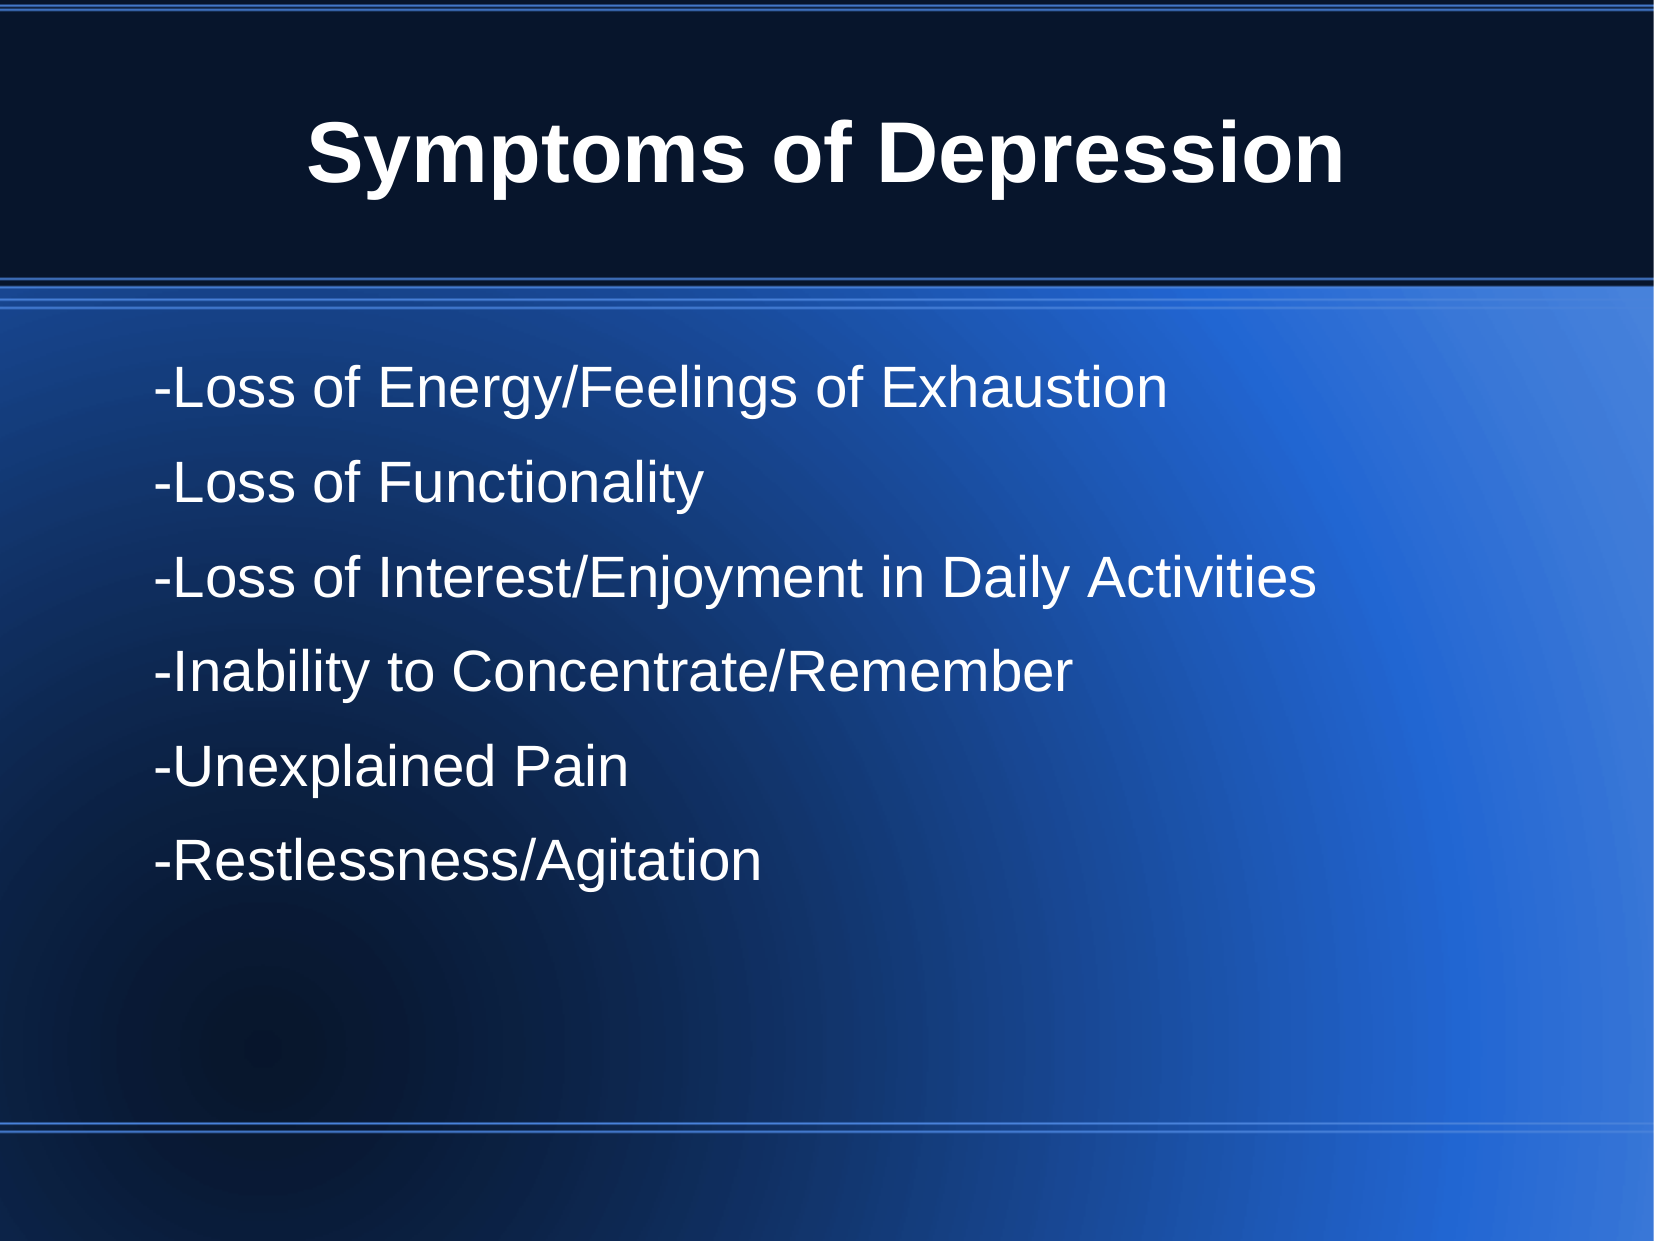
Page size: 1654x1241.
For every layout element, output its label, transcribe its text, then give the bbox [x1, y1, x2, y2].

picture [0, 0, 1654, 1241]
list -Loss of Energy/Feelings of Exhaustion -Loss of Functionality -Loss of Interest/Enjoyment in Daily Activities -Inability to Concentrate/Remember -Unexplained Pain -Restlessness/Agitation [82, 355, 1571, 1067]
title Symptoms of Depression [82, 49, 1571, 257]
